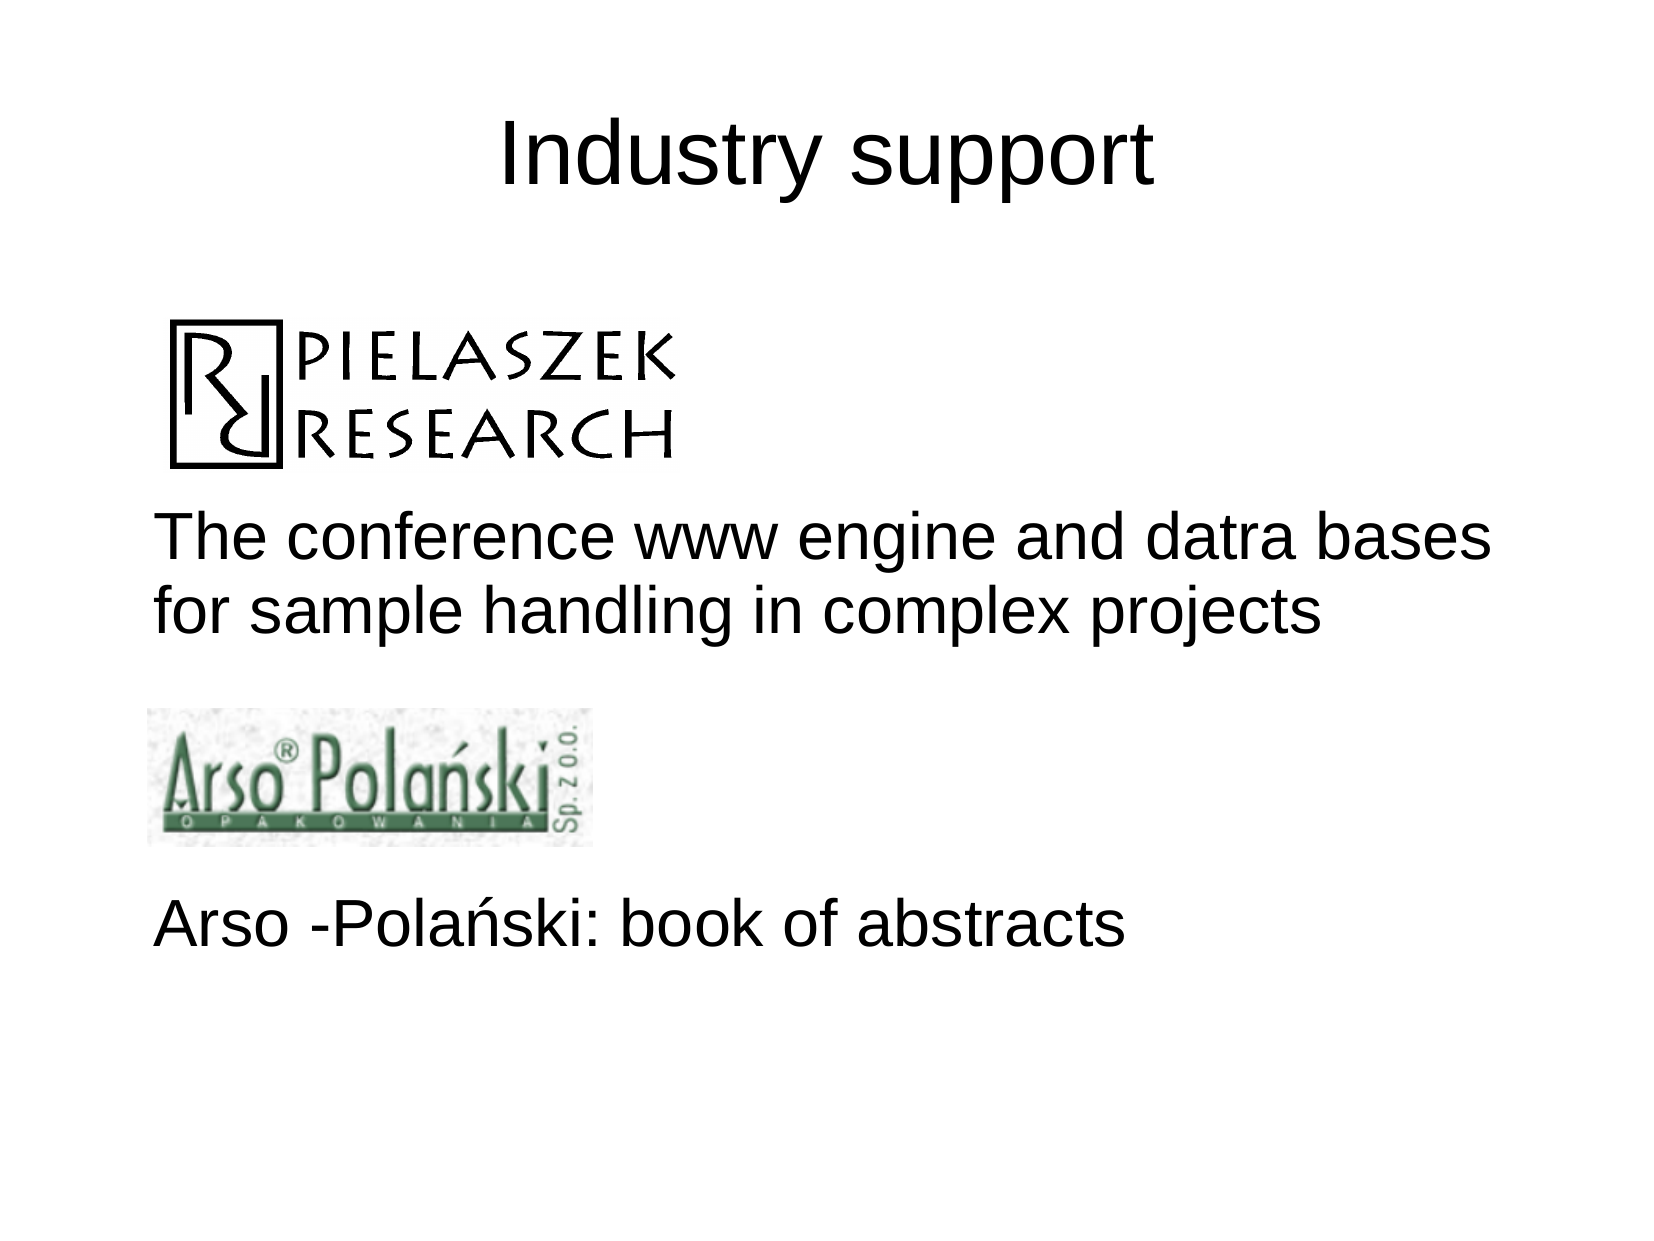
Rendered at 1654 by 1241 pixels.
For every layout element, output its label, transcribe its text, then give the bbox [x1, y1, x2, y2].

list The conference www engine and datra bases for sample handling in complex projects Arso -Polański: book of abstracts [82, 290, 1571, 1109]
picture [163, 317, 680, 473]
picture [147, 708, 593, 847]
title Industry support [82, 49, 1571, 257]
